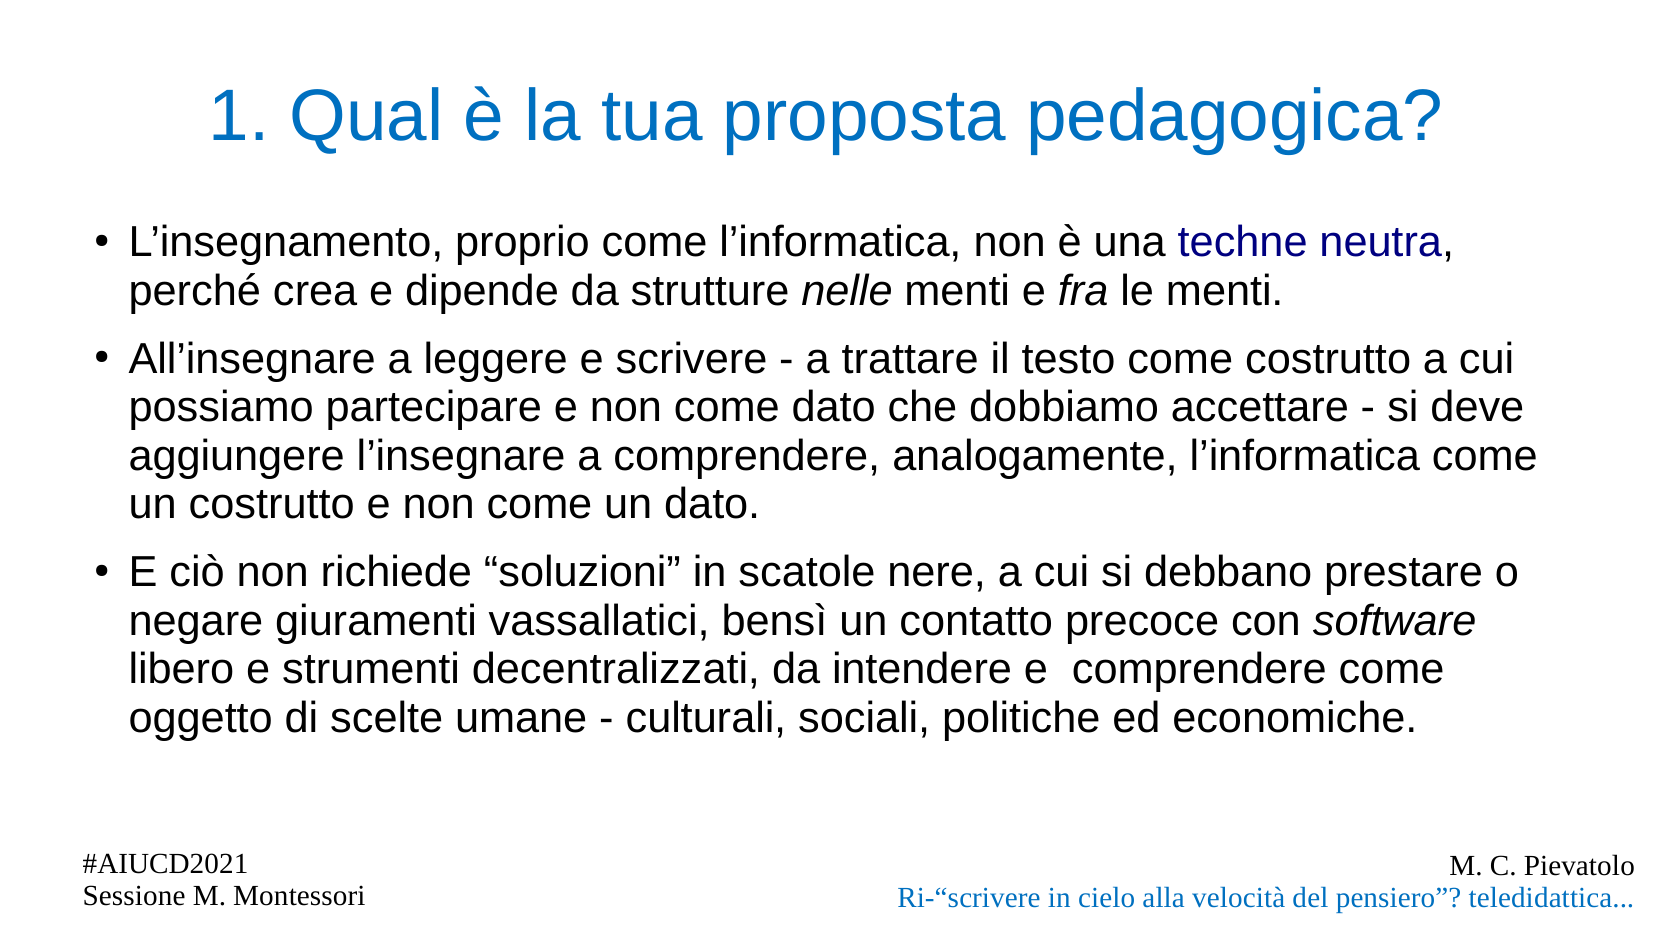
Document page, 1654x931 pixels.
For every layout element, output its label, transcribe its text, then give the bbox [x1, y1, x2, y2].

text_box M. C. Pievatolo Ri-“scrivere in cielo alla velocità del pensiero”? teledidattica... [895, 849, 1636, 914]
list L’insegnamento, proprio come l’informatica, non è una techne neutra, perché crea e dipende da strutture nelle menti e fra le menti. All’insegnare a leggere e scrivere - a trattare il testo come costrutto a cui possiamo partecipare e non come dato che dobbiamo accettare - si deve aggiungere l’insegnare a comprendere, analogamente, l’informatica come un costrutto e non come un dato. E ciò non richiede “soluzioni” in scatole nere, a cui si debbano prestare o negare giuramenti vassallatici, bensì un contatto precoce con software libero e strumenti decentralizzati, da intendere e comprendere come oggetto di scelte umane - culturali, sociali, politiche ed economiche. [82, 217, 1571, 758]
title 1. Qual è la tua proposta pedagogica? [82, 37, 1571, 193]
